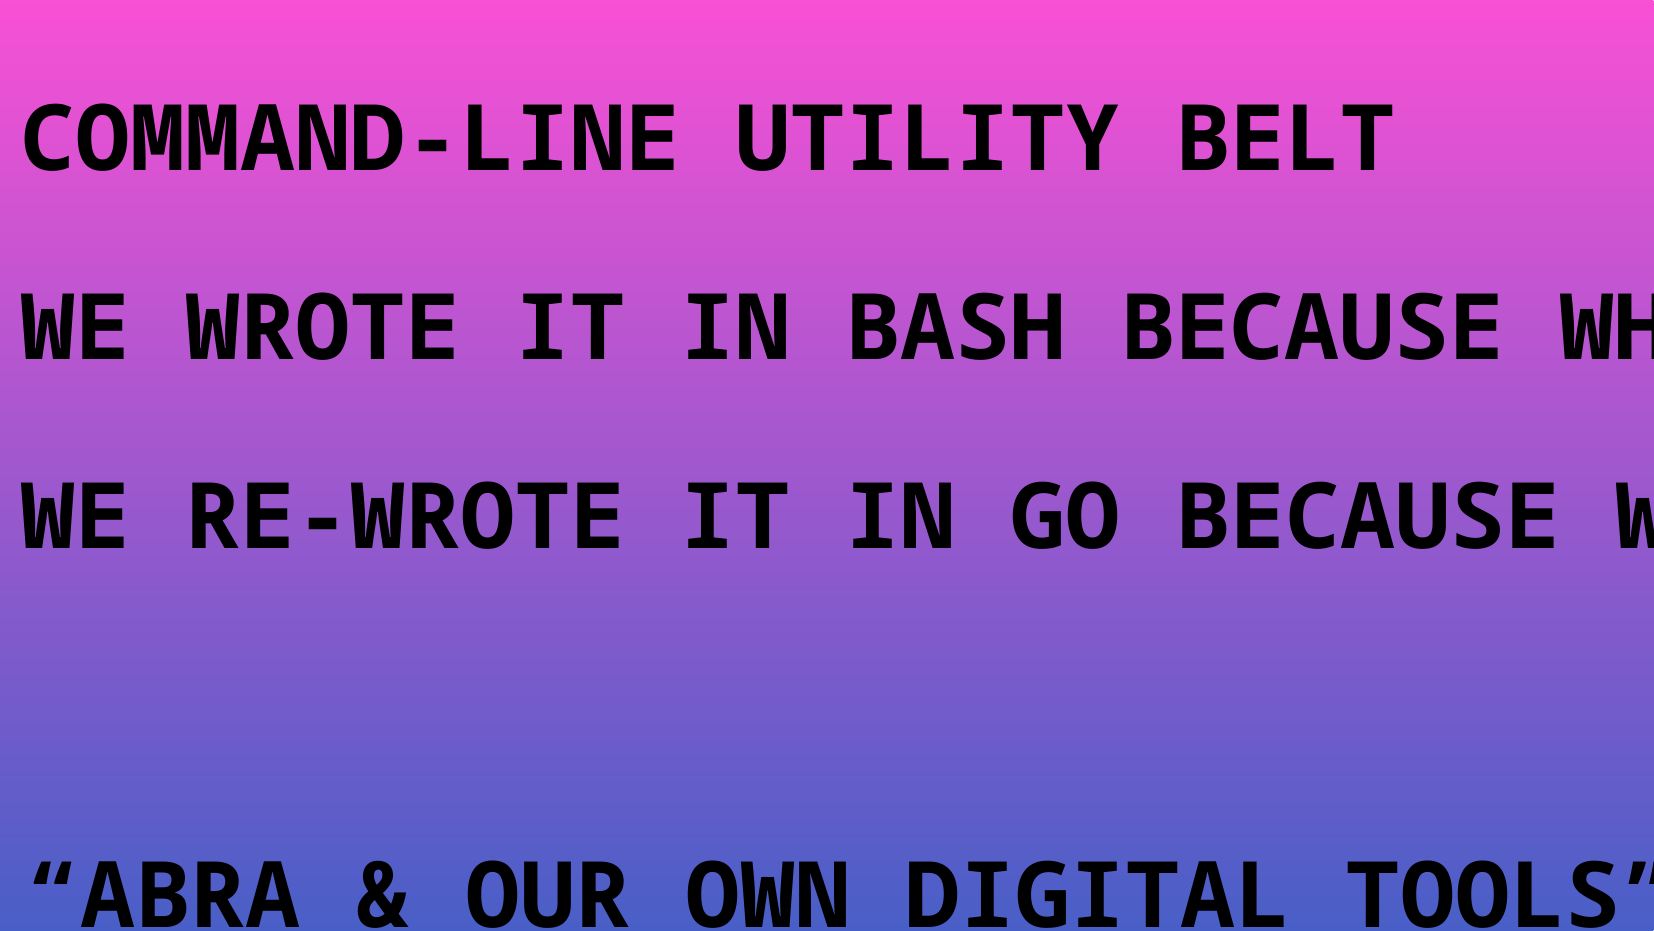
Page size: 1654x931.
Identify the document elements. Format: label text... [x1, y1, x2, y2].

text_box WE RE-WROTE IT IN GO BECAUSE WHYYY [6, 442, 1646, 551]
text_box “ABRA & OUR OWN DIGITAL TOOLS” [11, 822, 1421, 931]
text_box WE WROTE IT IN BASH BECAUSE WHYYY [6, 253, 1646, 362]
text_box COMMAND-LINE UTILITY BELT [5, 64, 1646, 173]
